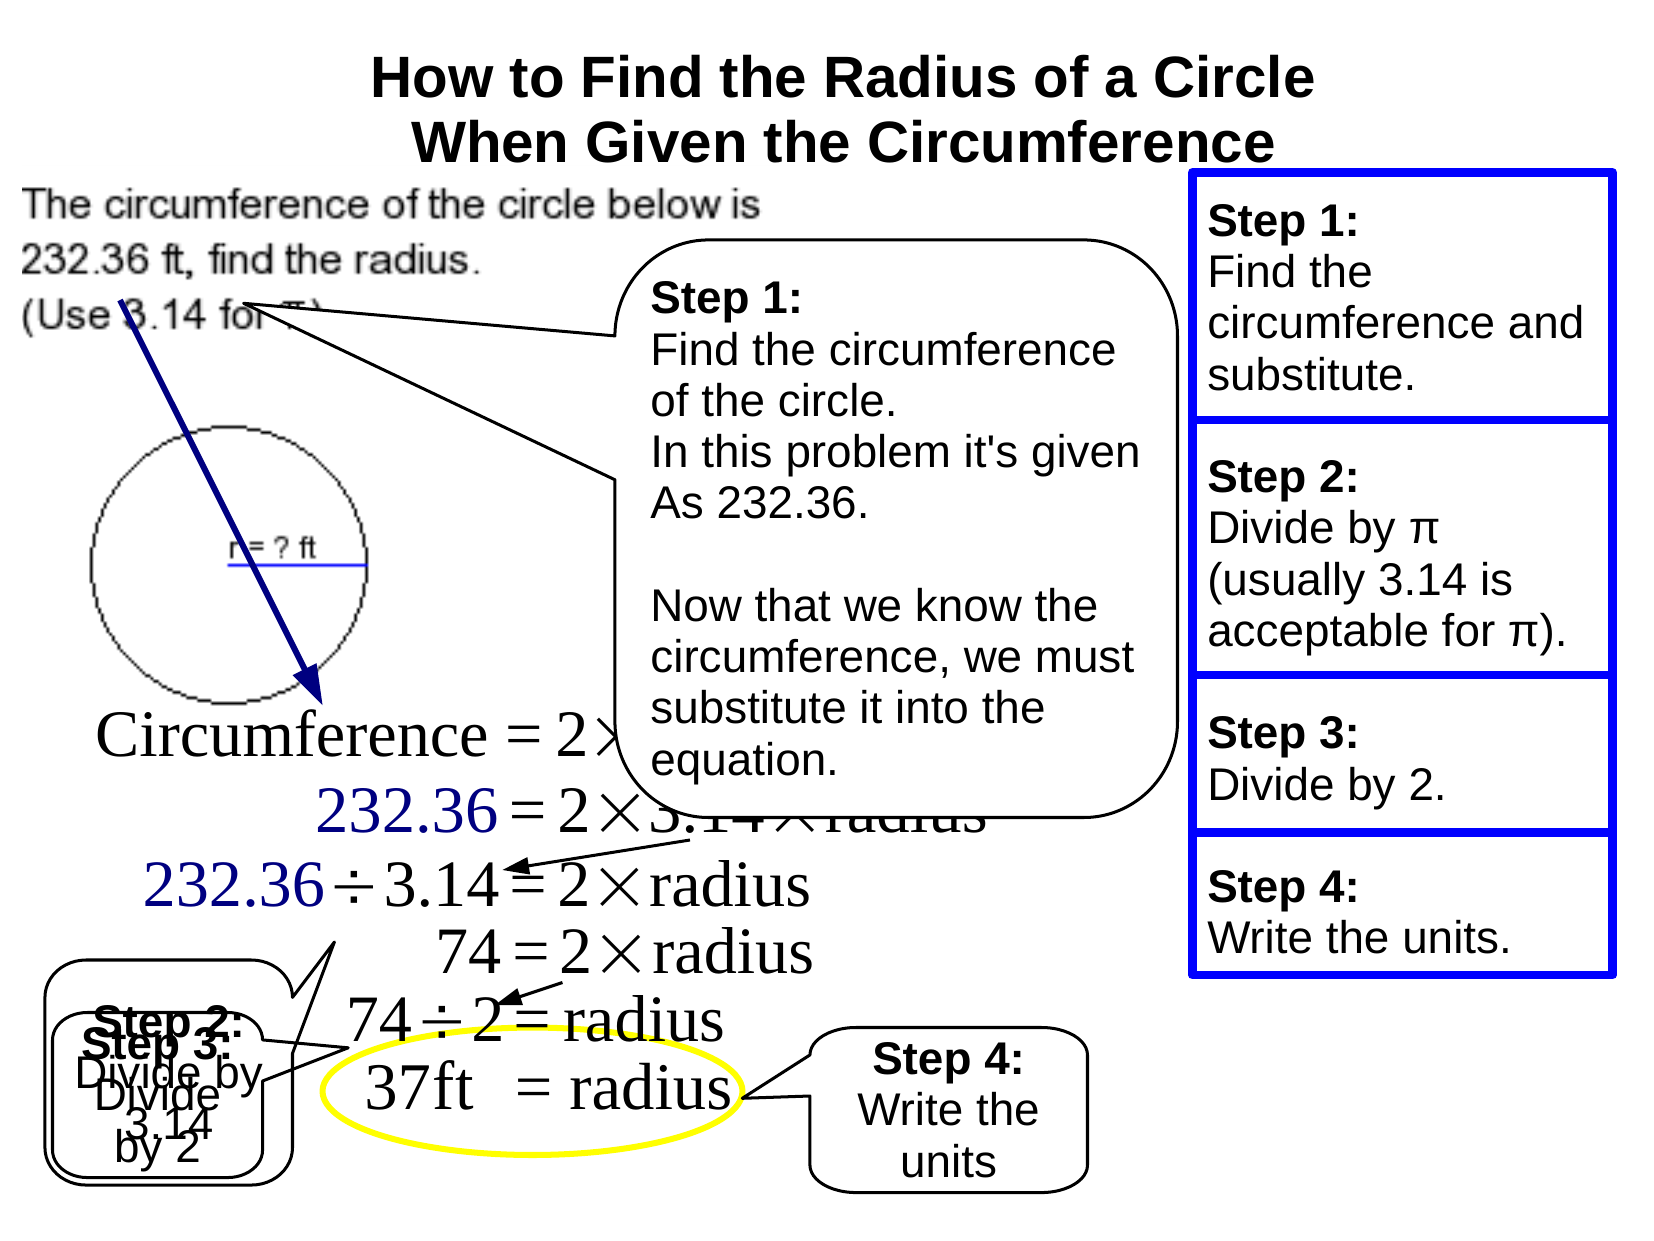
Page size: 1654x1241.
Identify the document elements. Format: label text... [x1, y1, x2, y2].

text_box 37 = radius [349, 1042, 787, 1148]
text_box Step 1: Find the circumference and substitute. Step 2: Divide by π (usually 3.14 is acceptable for π). Step 3: Divide by 2. Step 4: Write the units. [1197, 424, 1608, 671]
text_box Step 1: Find the circumference and substitute. Step 2: Divide by π (usually 3.14 is acceptable for π). Step 3: Divide by 2. Step 4: Write the units. [1197, 187, 1608, 416]
text_box Step 4: Write the units [787, 1027, 1088, 1193]
chart [135, 773, 995, 1057]
text_box How to Find the Radius of a Circle When Given the Circumference [1197, 177, 1358, 186]
text_box Step 1: Find the circumference and substitute. Step 2: Divide by π (usually 3.14 is acceptable for π). Step 3: Divide by 2. Step 4: Write the units. [1197, 679, 1608, 828]
text_box Step 3: Divide by 2 [52, 1012, 349, 1178]
chart [87, 697, 628, 772]
text_box Step 1: Find the circumference of the circle. In this problem it's given As 232.36. Now that we know the circumference, we must substitute it into the equation. [243, 239, 1178, 818]
text_box How to Find the Radius of a Circle When Given the Circumference [330, 37, 1358, 186]
text_box Step 2: Divide by 3.14 [44, 941, 335, 1186]
text_box Step 1: Find the circumference and substitute. Step 2: Divide by π (usually 3.14 is acceptable for π). Step 3: Divide by 2. Step 4: Write the units. [1197, 837, 1608, 971]
text_box Step 1: Find the circumference and substitute. Step 2: Divide by π (usually 3.14 is acceptable for π). Step 3: Divide by 2. Step 4: Write the units. [1192, 187, 1621, 1076]
picture [22, 164, 848, 772]
